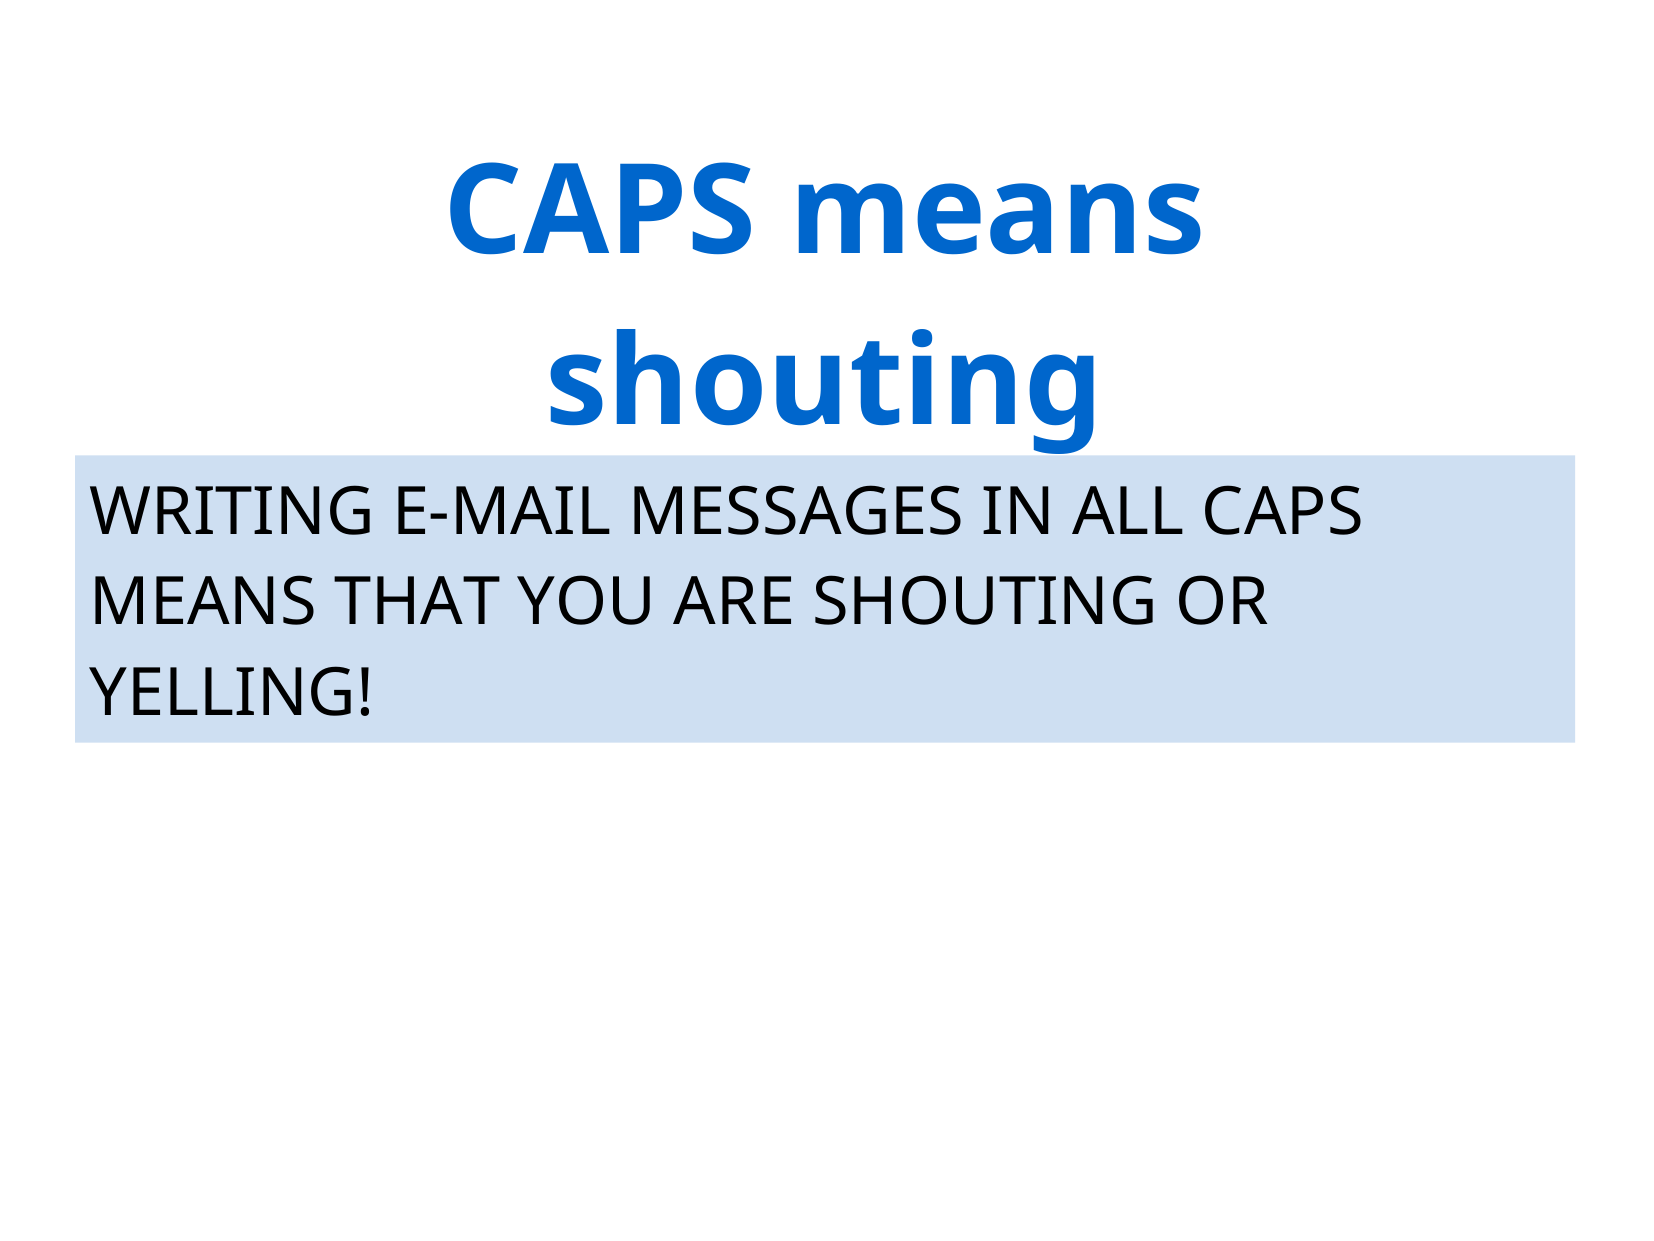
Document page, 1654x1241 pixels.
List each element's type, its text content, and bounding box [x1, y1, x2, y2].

text_box WRITING E-MAIL MESSAGES IN ALL CAPS MEANS THAT YOU ARE SHOUTING OR YELLING! [75, 455, 1576, 704]
text_box CAPS means shouting [150, 112, 1501, 274]
